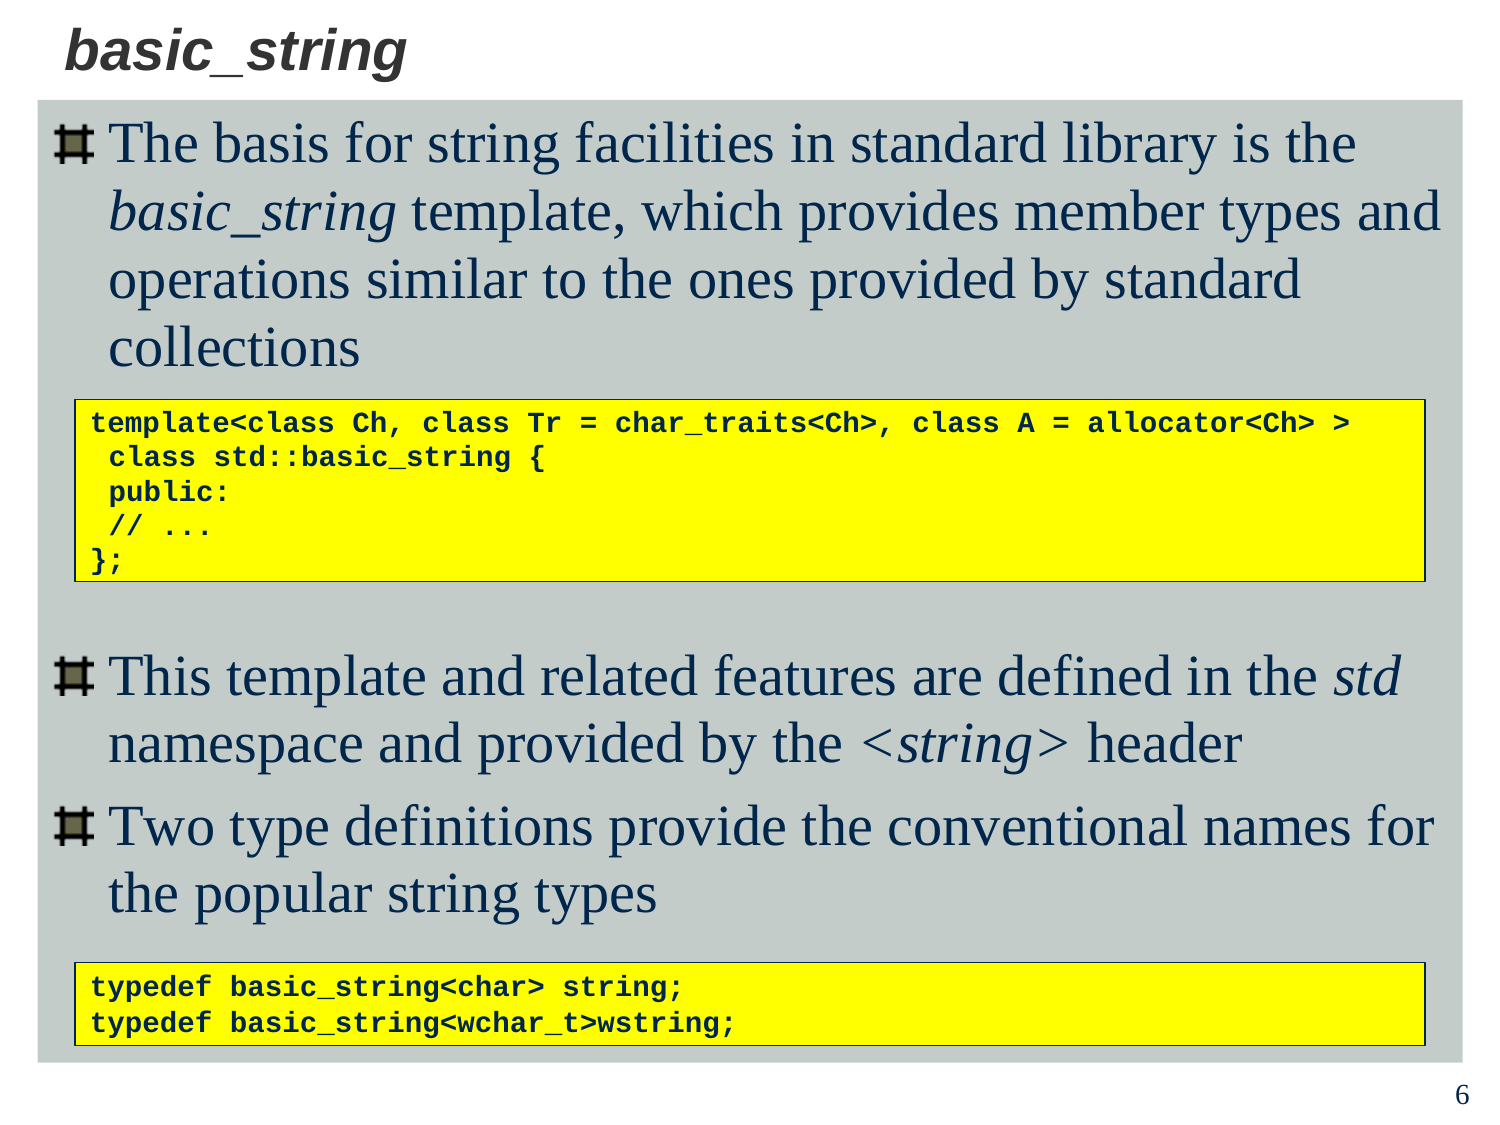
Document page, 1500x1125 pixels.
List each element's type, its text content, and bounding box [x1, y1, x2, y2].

text_box typedef basic_string<char> string; typedef basic_string<wchar_t>wstring; [75, 962, 1426, 1047]
title basic_string [50, 0, 1450, 91]
text_box template<class Ch, class Tr = char_traits<Ch>, class A = allocator<Ch> > class std::basic_string { public: // ... }; [75, 399, 1426, 586]
list The basis for string facilities in standard library is the basic_string template, which provides member types and operations similar to the ones provided by standard collections This template and related features are defined in the std namespace and provided by the <string> header Two type definitions provide the conventional names for the popular string types [37, 99, 1463, 1063]
